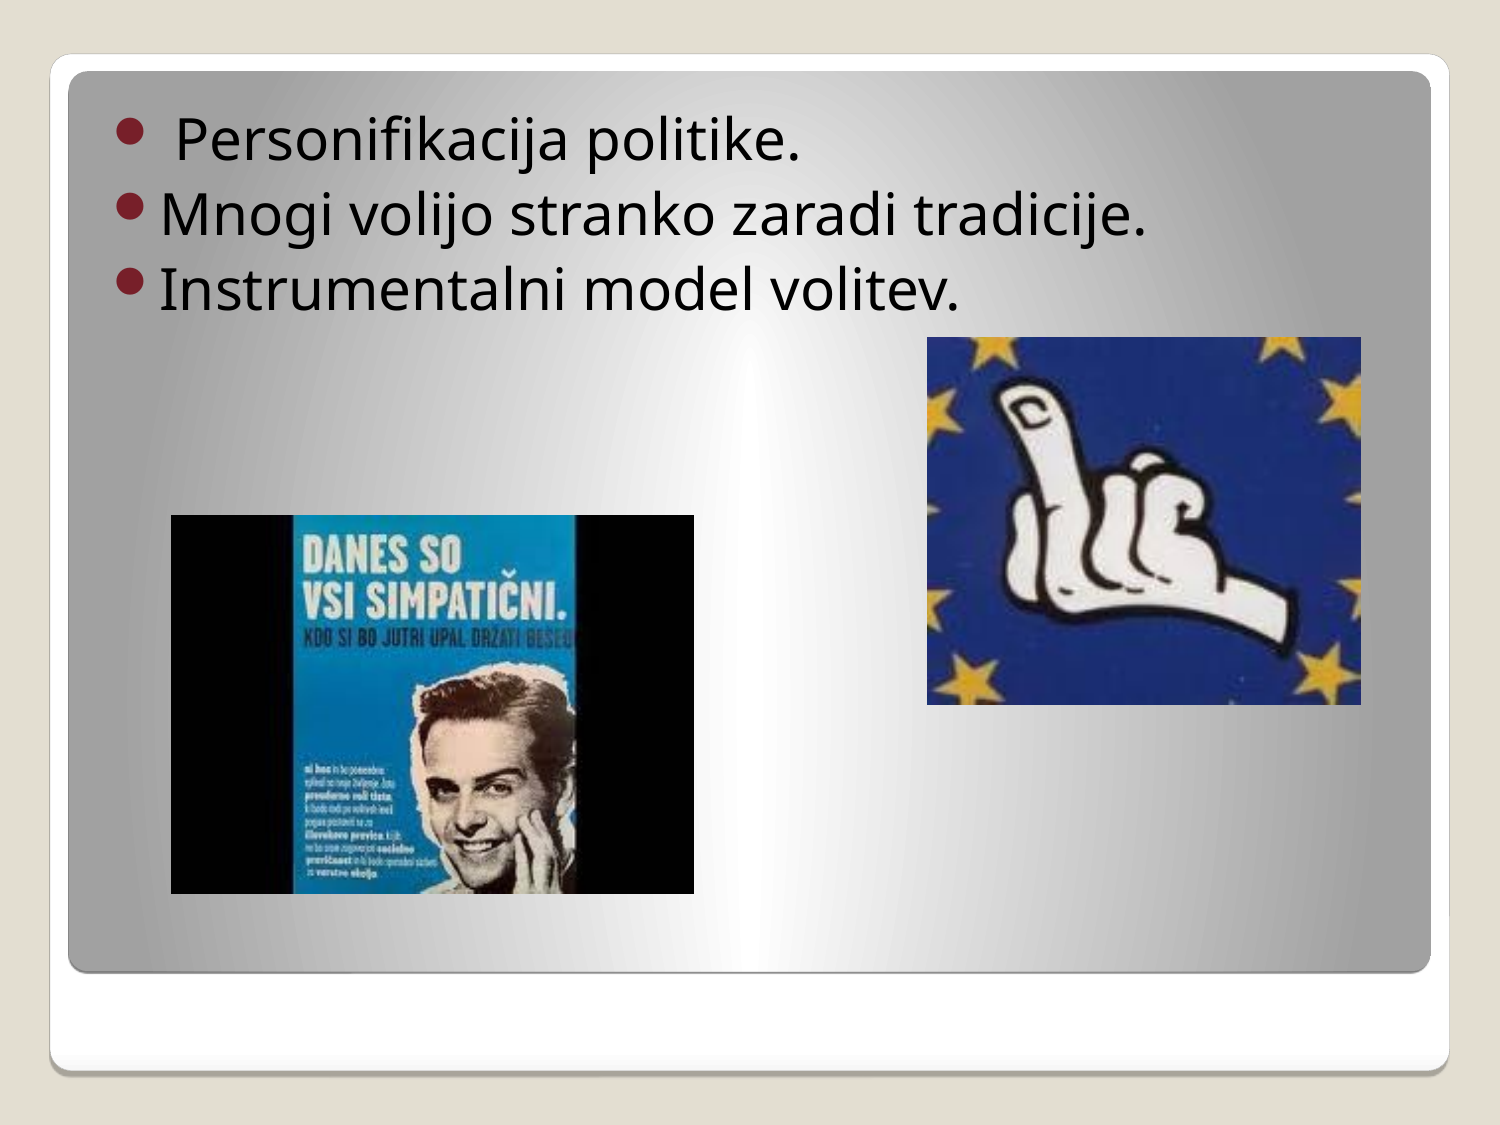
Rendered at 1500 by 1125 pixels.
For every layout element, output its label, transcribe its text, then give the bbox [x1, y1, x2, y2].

picture [927, 337, 1361, 705]
picture [381, 518, 388, 526]
picture [171, 515, 694, 894]
list Personifikacija politike. Mnogi volijo stranko zaradi tradicije. Instrumentalni model volitev. [82, 86, 1425, 774]
picture [365, 519, 372, 527]
